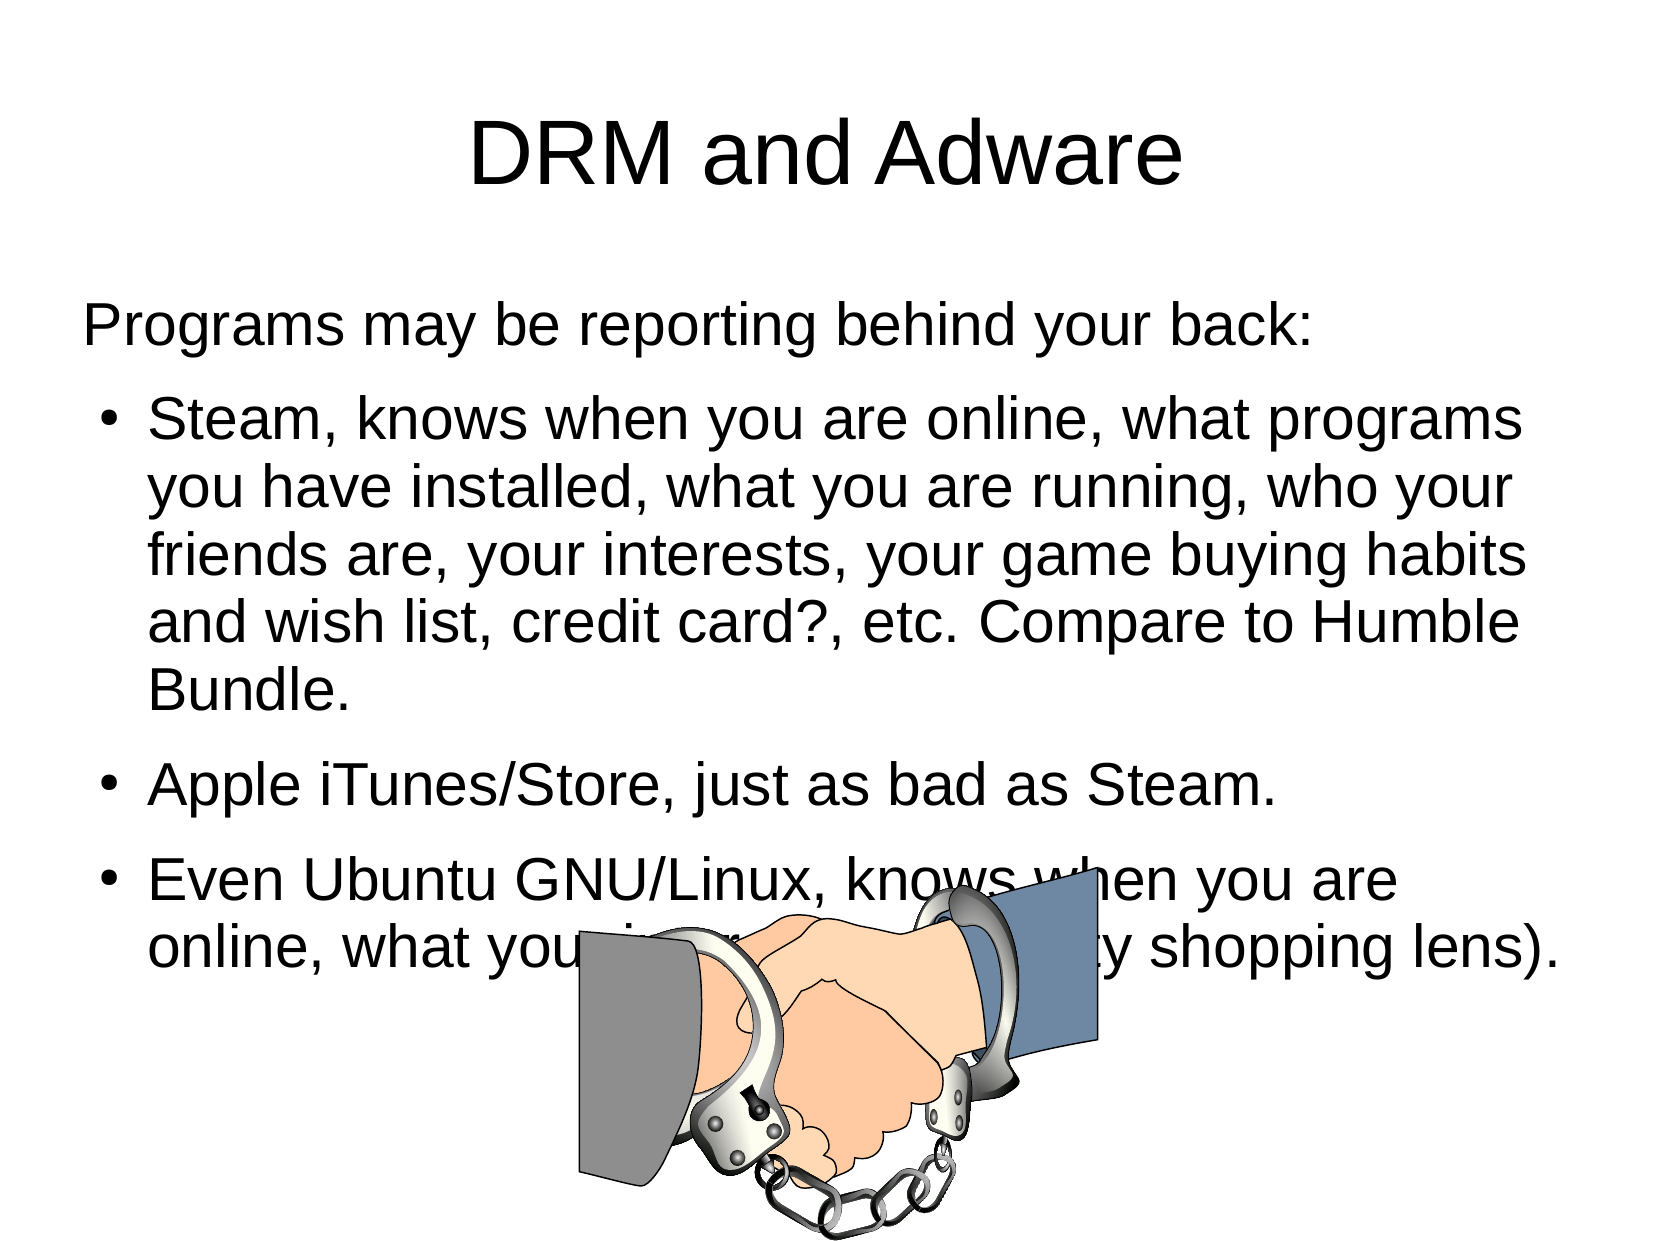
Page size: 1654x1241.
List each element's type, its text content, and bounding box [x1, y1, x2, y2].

list Programs may be reporting behind your back: Steam, knows when you are online, what programs you have installed, what you are running, who your friends are, your interests, your game buying habits and wish list, credit card?, etc. Compare to Humble Bundle. Apple iTunes/Store, just as bad as Steam. Even Ubuntu GNU/Linux, knows when you are online, what your interests are (Unity shopping lens). [82, 290, 1571, 1010]
title DRM and Adware [82, 49, 1571, 257]
picture [578, 866, 1099, 1241]
